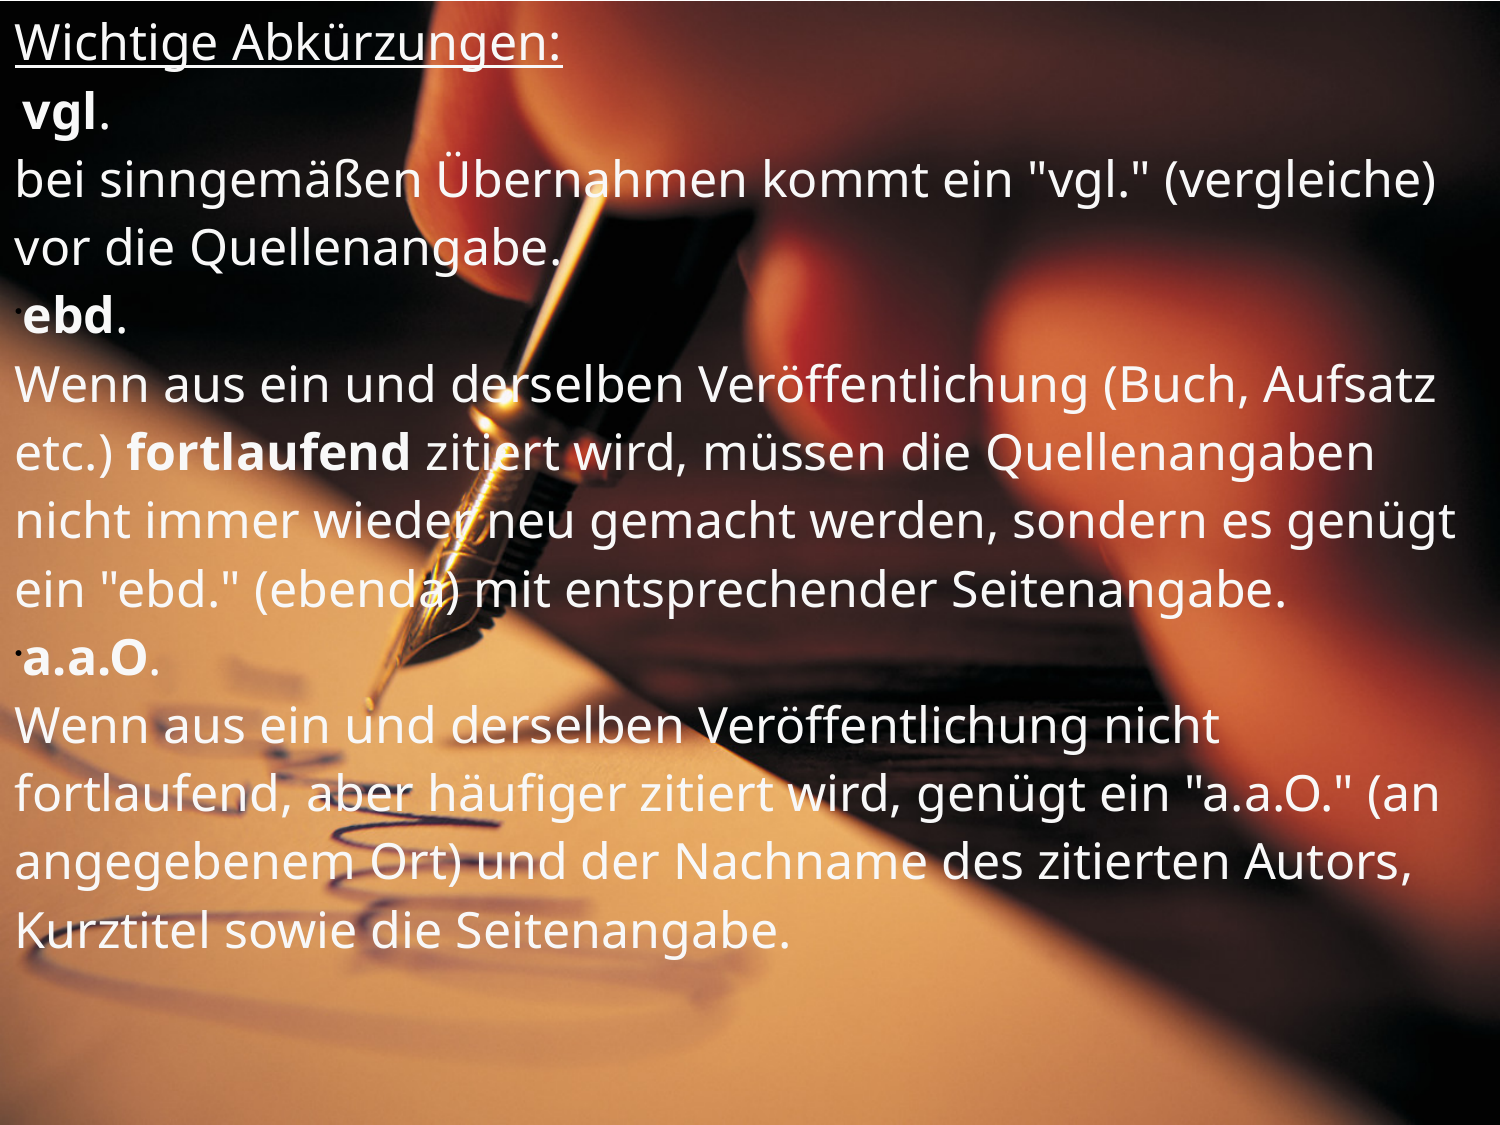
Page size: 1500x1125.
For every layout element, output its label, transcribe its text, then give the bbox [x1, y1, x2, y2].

text_box Wichtige Abkürzungen: vgl. bei sinngemäßen Übernahmen kommt ein "vgl." (vergleiche) vor die Quellenangabe. ebd. Wenn aus ein und derselben Veröffentlichung (Buch, Aufsatz etc.) fortlaufend zitiert wird, müssen die Quellenangaben nicht immer wieder neu gemacht werden, sondern es genügt ein "ebd." (ebenda) mit entsprechender Seitenangabe. a.a.O. Wenn aus ein und derselben Veröffentlichung nicht fortlaufend, aber häufiger zitiert wird, genügt ein "a.a.O." (an angegebenem Ort) und der Nachname des zitierten Autors, Kurztitel sowie die Seitenangabe. [0, 0, 1500, 1125]
